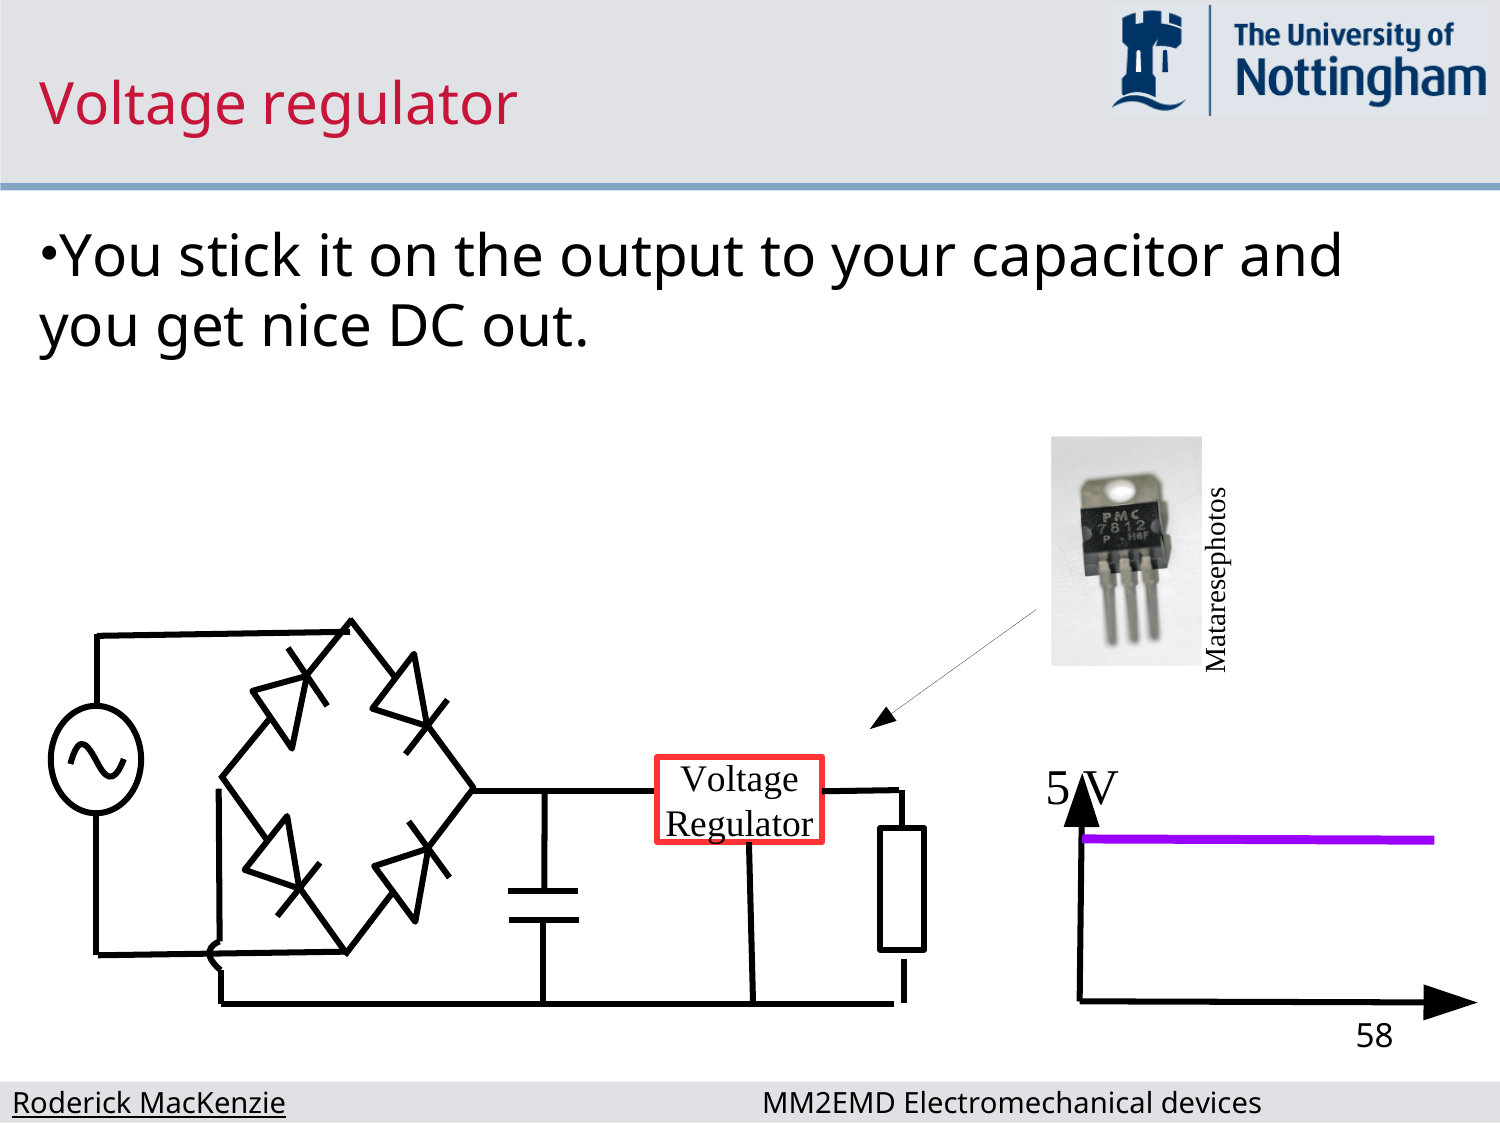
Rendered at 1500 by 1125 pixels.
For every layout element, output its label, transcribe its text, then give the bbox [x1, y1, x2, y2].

text_box [374, 849, 428, 922]
text_box Mataresephotos [1188, 341, 1264, 689]
text_box You stick it on the output to your capacitor and you get nice DC out. [24, 211, 1454, 576]
title Voltage regulator [24, 0, 1011, 211]
text_box [252, 676, 306, 749]
text_box [372, 653, 427, 725]
picture [1111, 4, 1487, 116]
picture [1051, 436, 1188, 666]
text_box <number> [1340, 1006, 1500, 1077]
text_box [244, 816, 299, 888]
text_box Voltage Regulator [657, 756, 822, 843]
text_box 5 V [1030, 747, 1224, 869]
